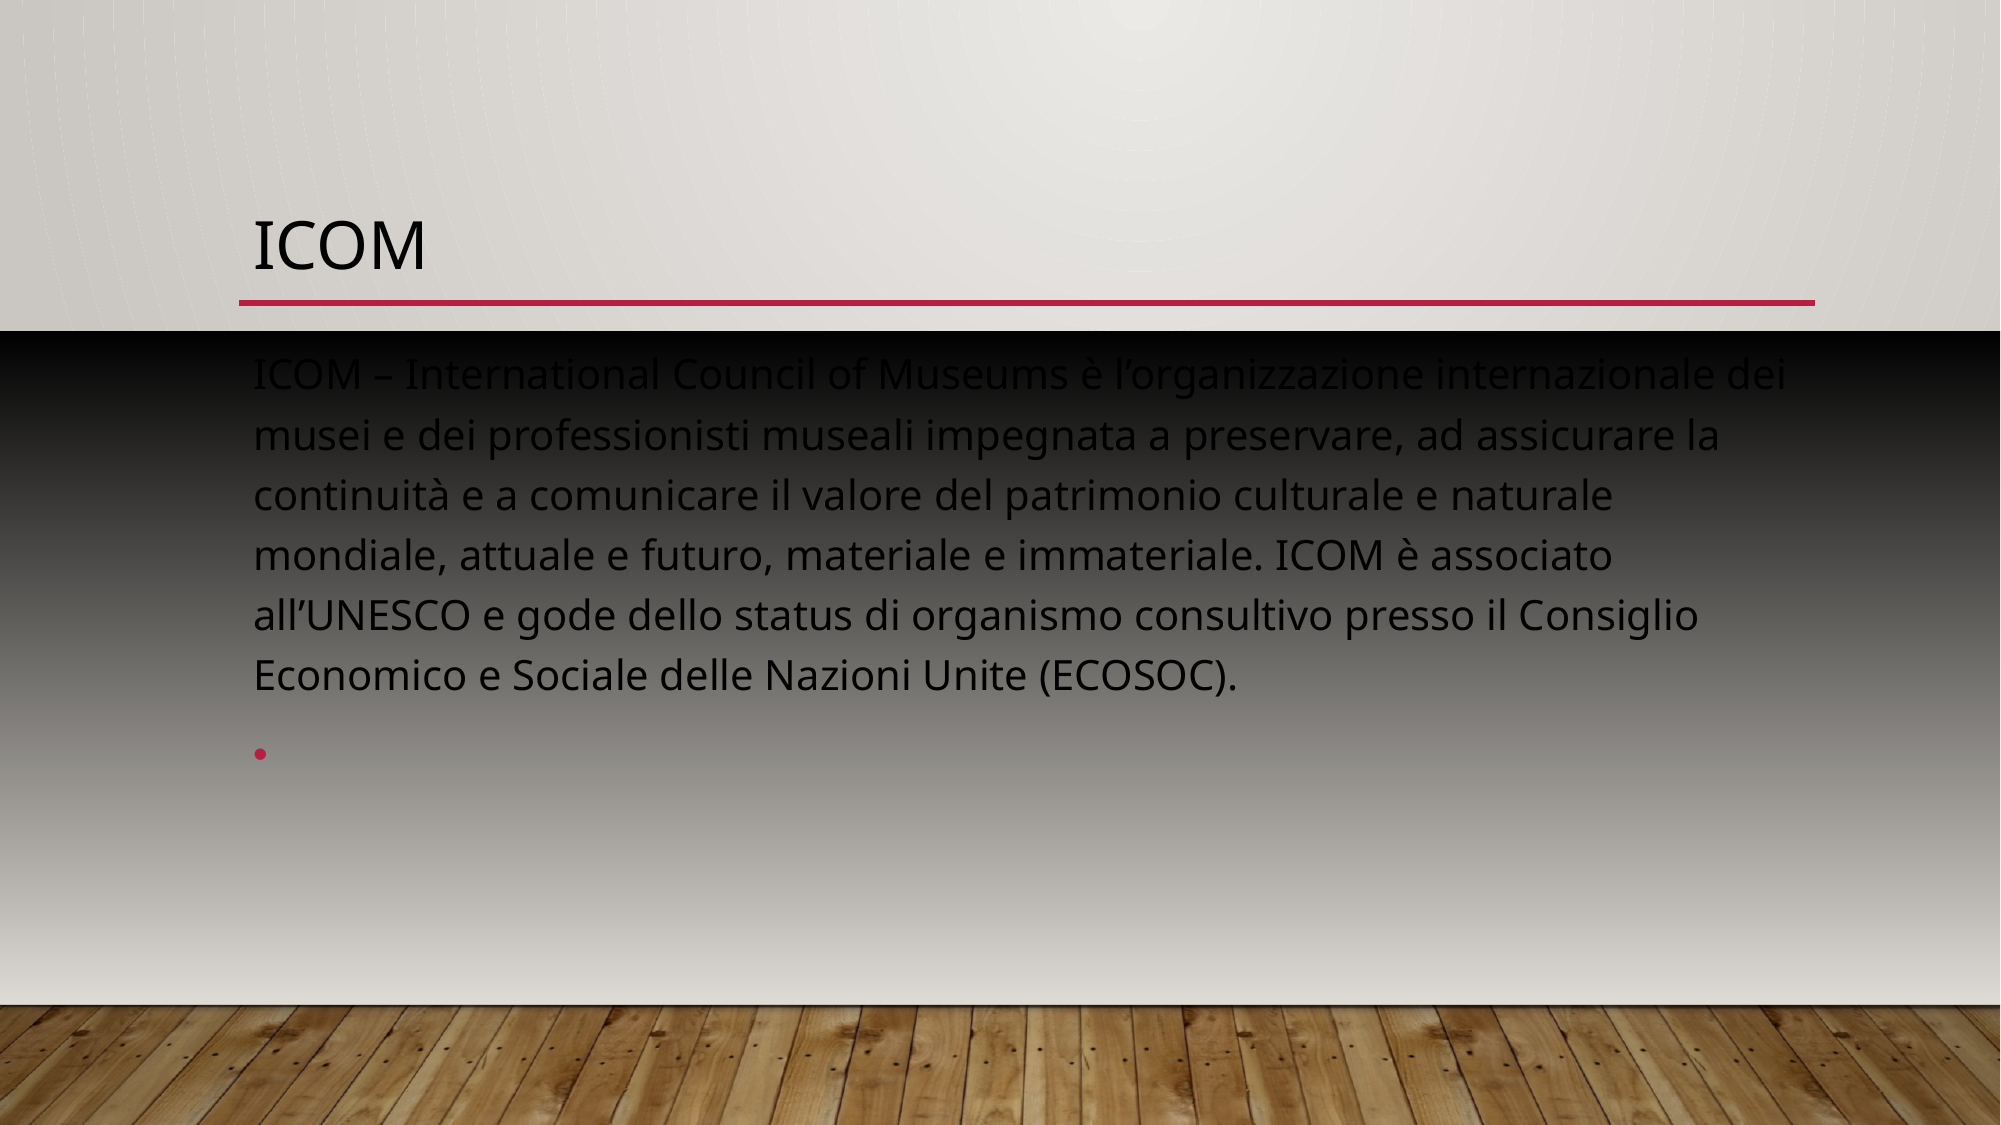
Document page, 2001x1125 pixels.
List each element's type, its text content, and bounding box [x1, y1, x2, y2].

list ICOM – International Council of Museums è l’organizzazione internazionale dei musei e dei professionisti museali impegnata a preservare, ad assicurare la continuità e a comunicare il valore del patrimonio culturale e naturale mondiale, attuale e futuro, materiale e immateriale. ICOM è associato all’UNESCO e gode dello status di organismo consultivo presso il Consiglio Economico e Sociale delle Nazioni Unite (ECOSOC). [238, 330, 1814, 897]
title ICOM [238, 131, 1814, 305]
